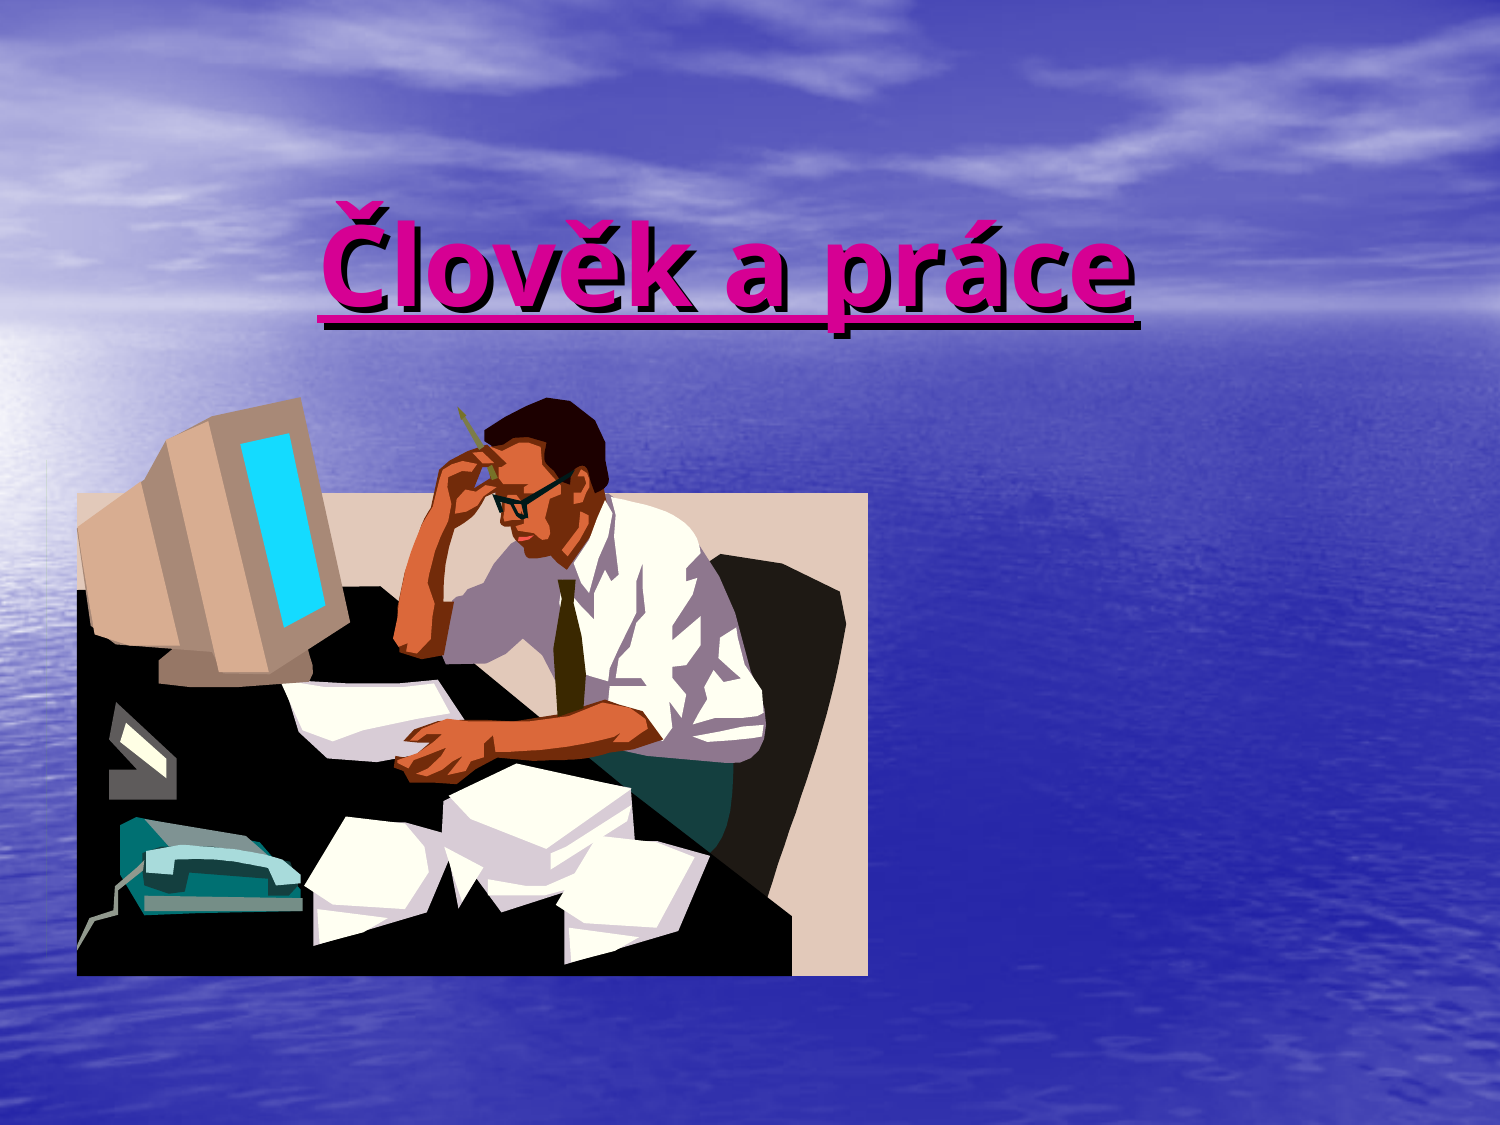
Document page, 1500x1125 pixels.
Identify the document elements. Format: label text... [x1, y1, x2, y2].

title Člověk a práce [88, 101, 1364, 337]
picture [76, 397, 869, 977]
